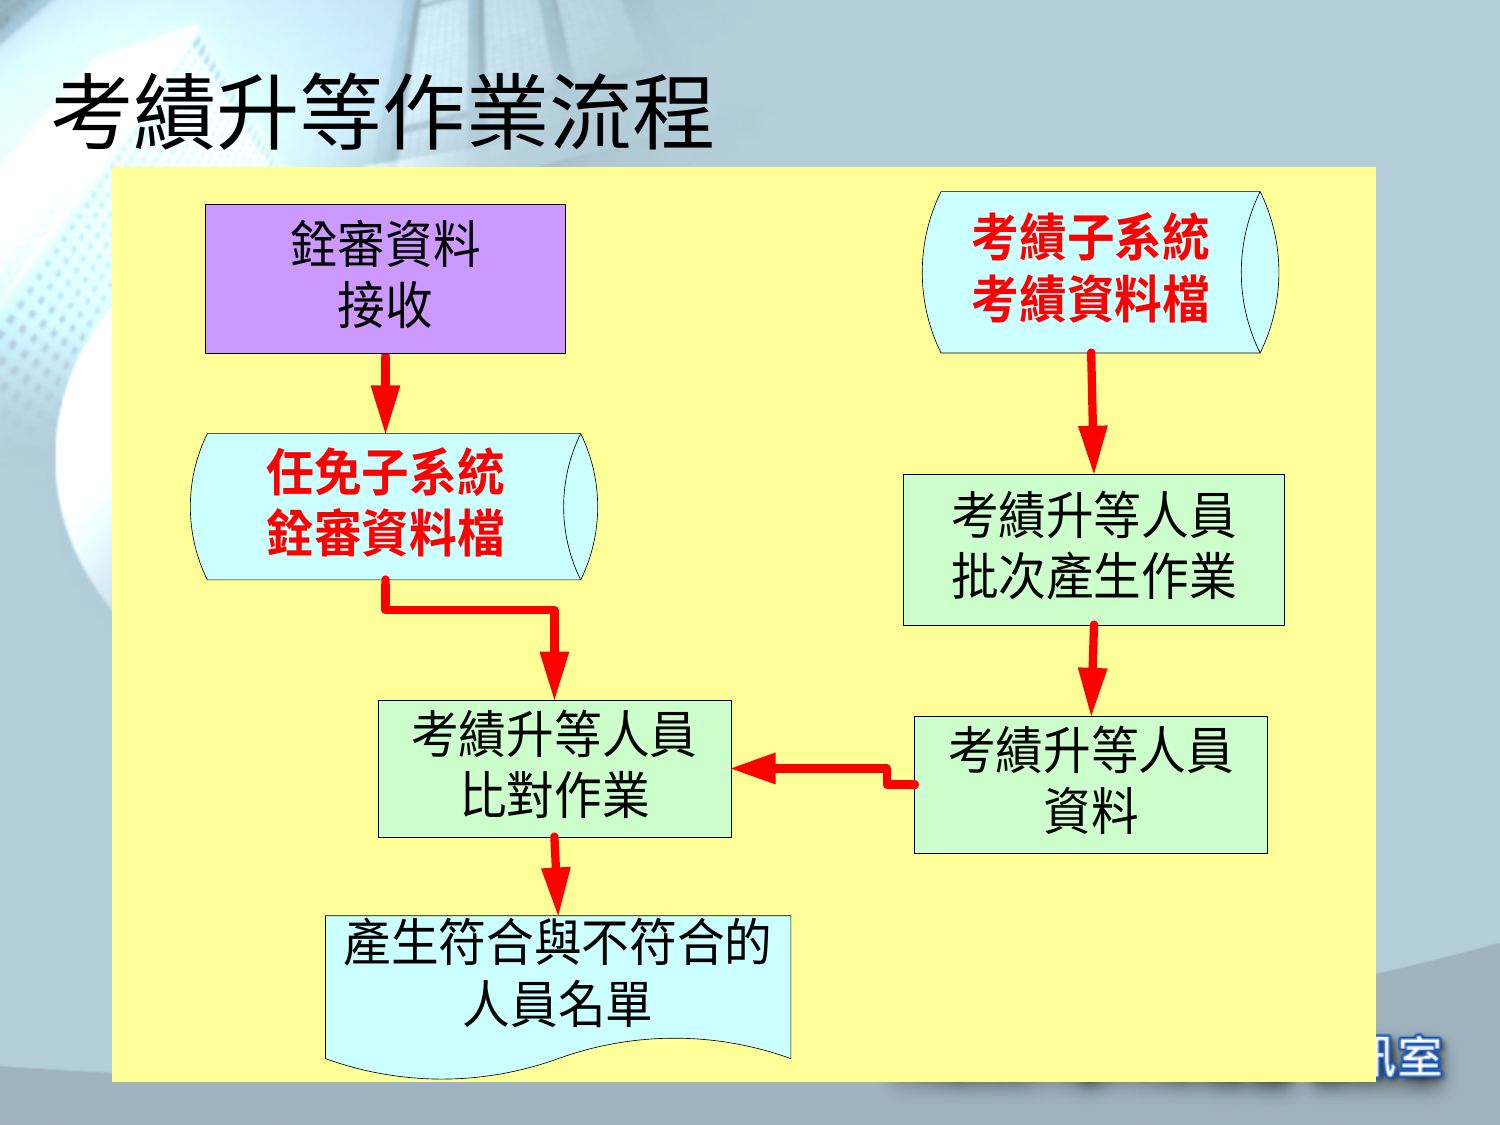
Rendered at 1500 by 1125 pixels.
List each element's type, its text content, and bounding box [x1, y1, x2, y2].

text_box 考績升等作業流程 [35, 54, 1465, 167]
picture [0, 0, 1500, 1125]
chart [112, 167, 1377, 1083]
